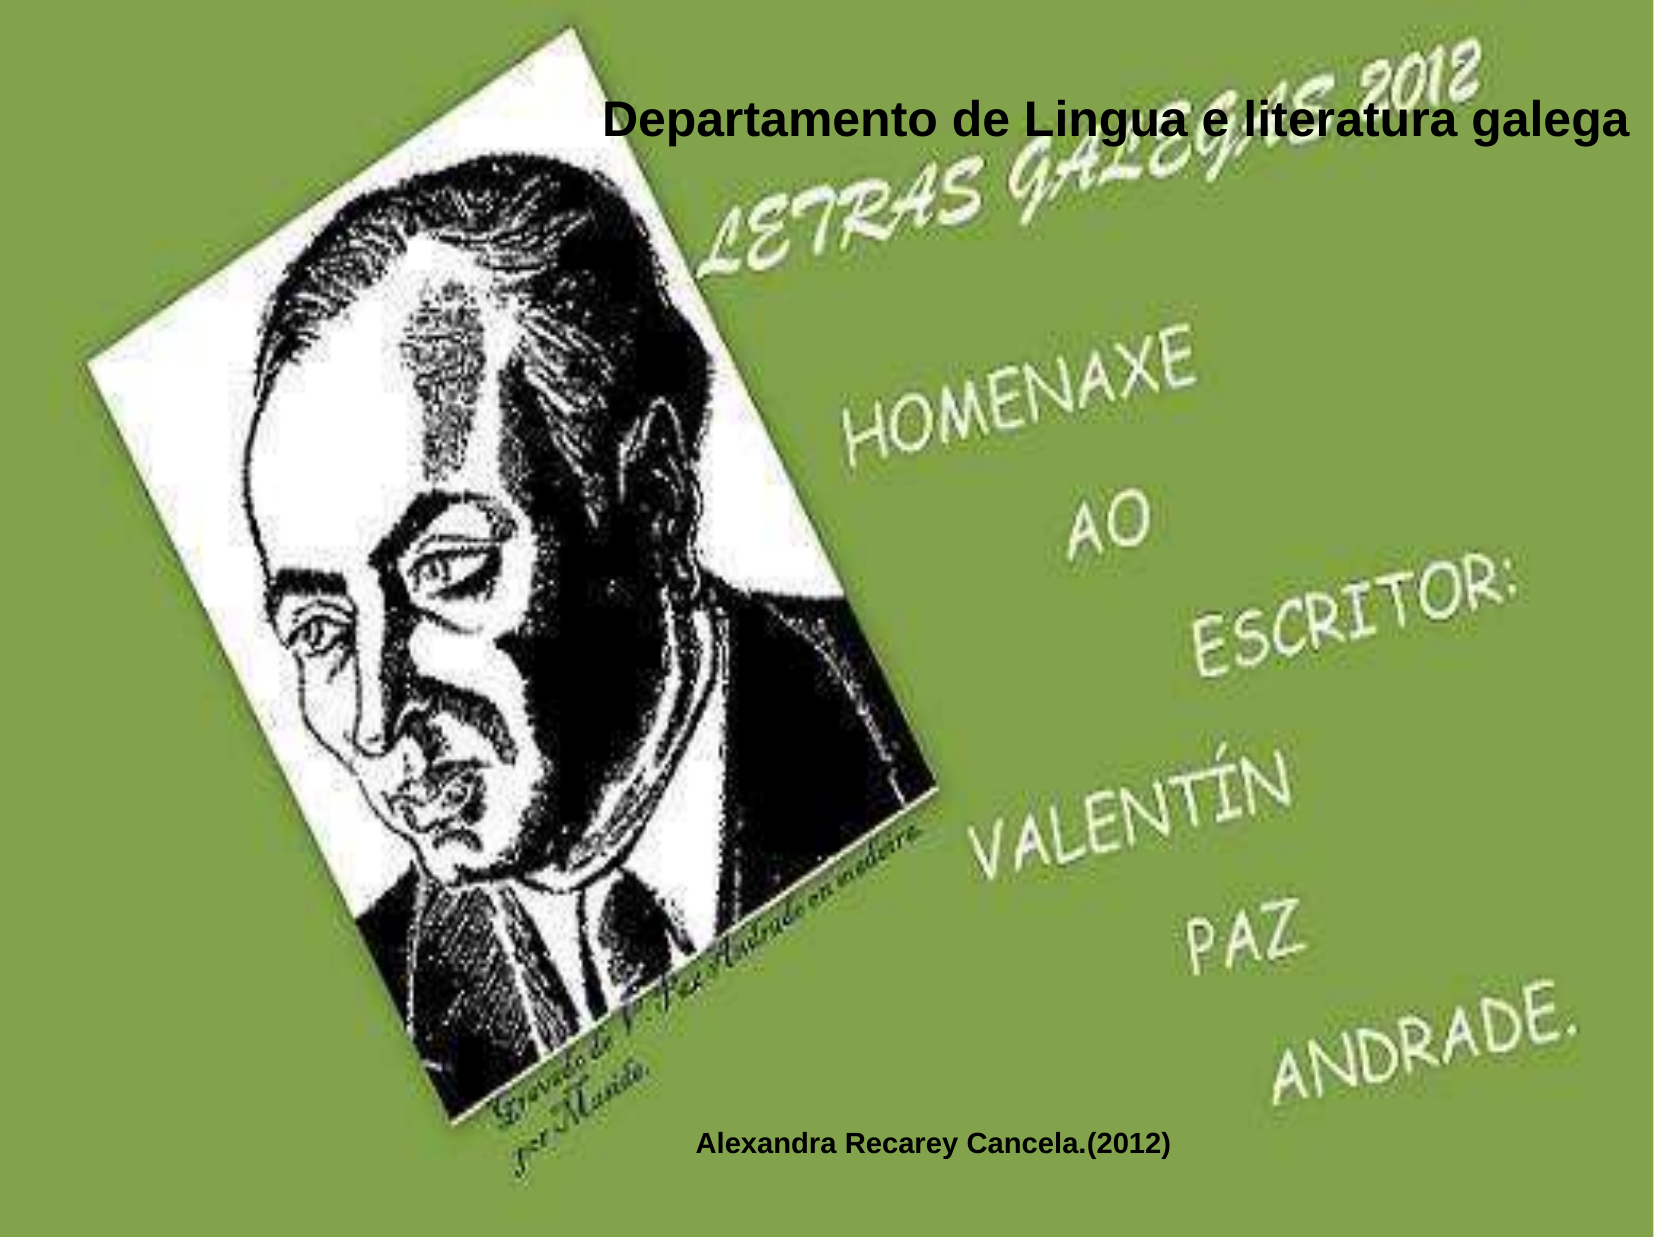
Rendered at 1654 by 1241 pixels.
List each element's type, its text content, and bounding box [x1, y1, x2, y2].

text_box Alexandra Recarey Cancela.(2012) [627, 1122, 1241, 1165]
title Departamento de Lingua e literatura galega [372, 43, 1654, 237]
picture [0, 0, 1654, 1237]
